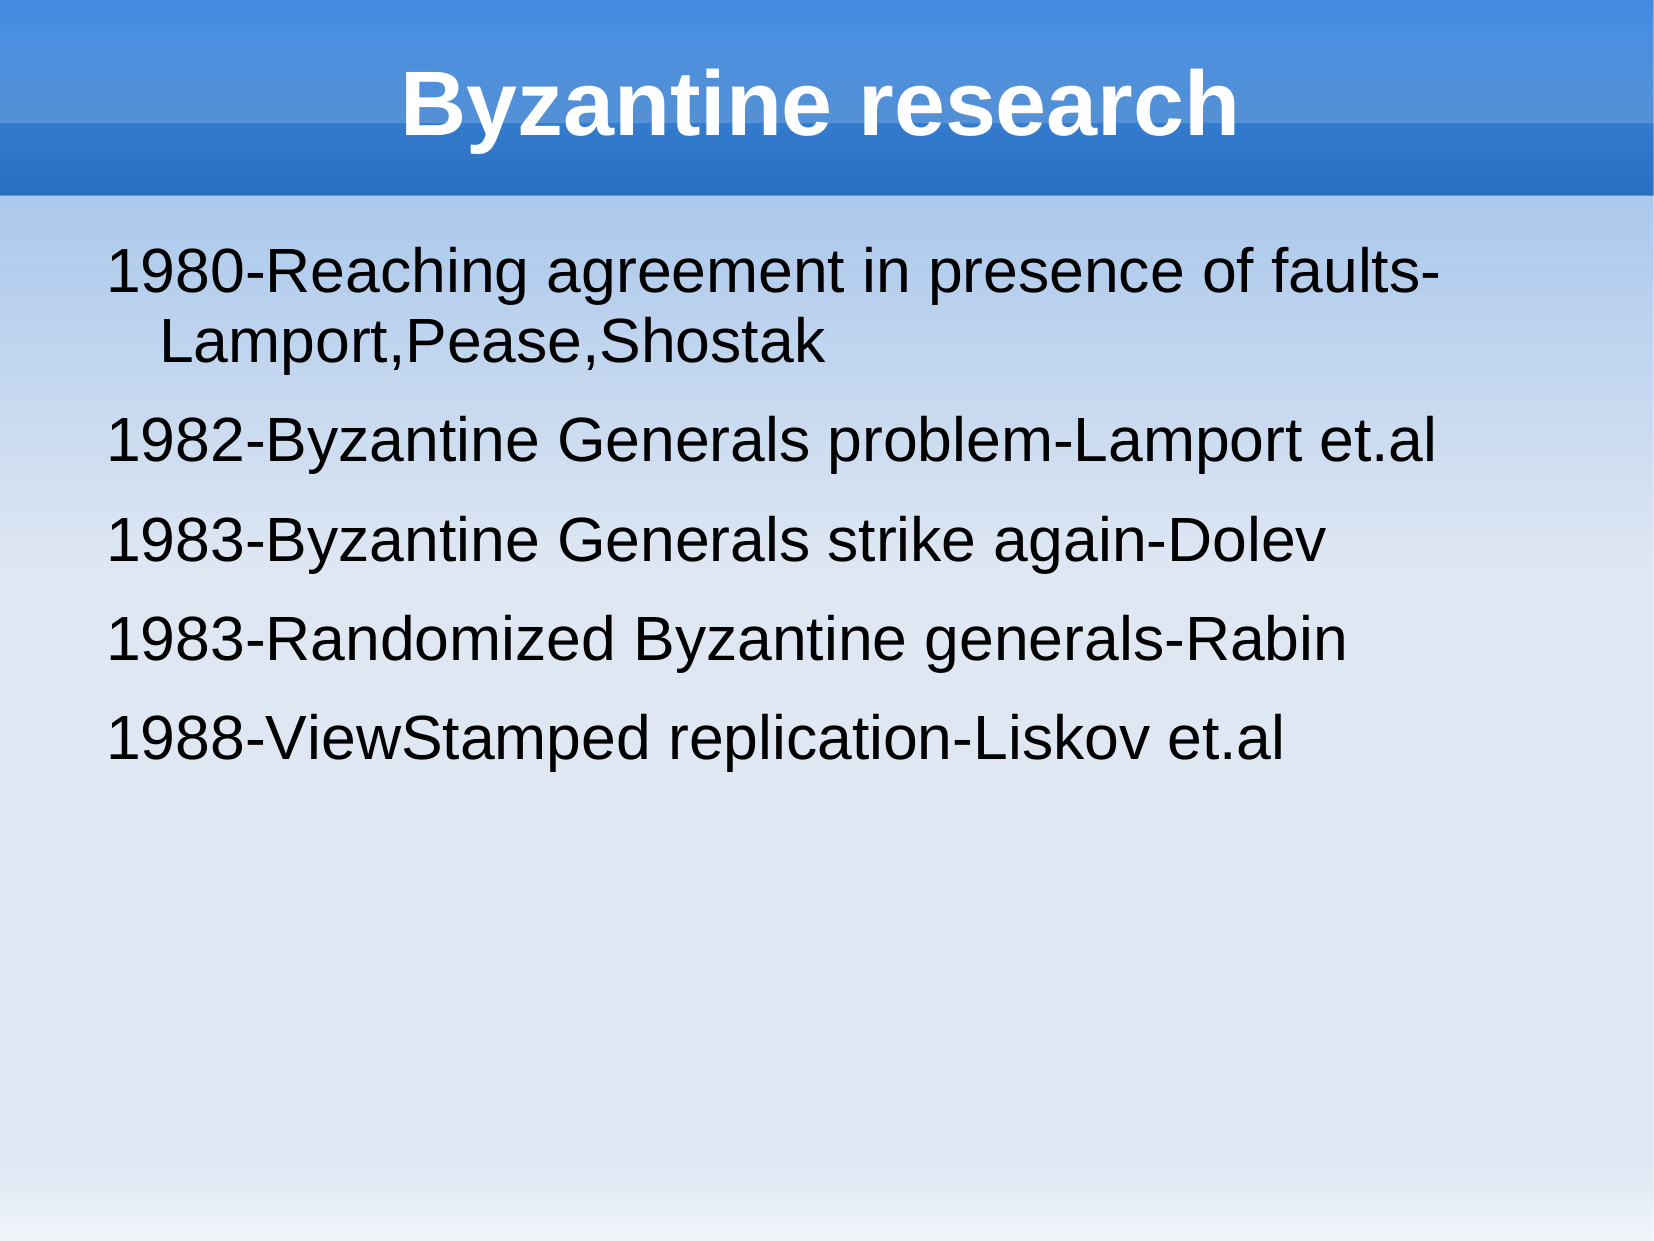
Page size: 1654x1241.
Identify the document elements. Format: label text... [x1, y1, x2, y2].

picture [0, 0, 1654, 1241]
list 1980-Reaching agreement in presence of faults-Lamport,Pease,Shostak 1982-Byzantine Generals problem-Lamport et.al 1983-Byzantine Generals strike again-Dolev 1983-Randomized Byzantine generals-Rabin 1988-ViewStamped replication-Liskov et.al [88, 236, 1577, 1123]
title Byzantine research [76, 7, 1565, 200]
